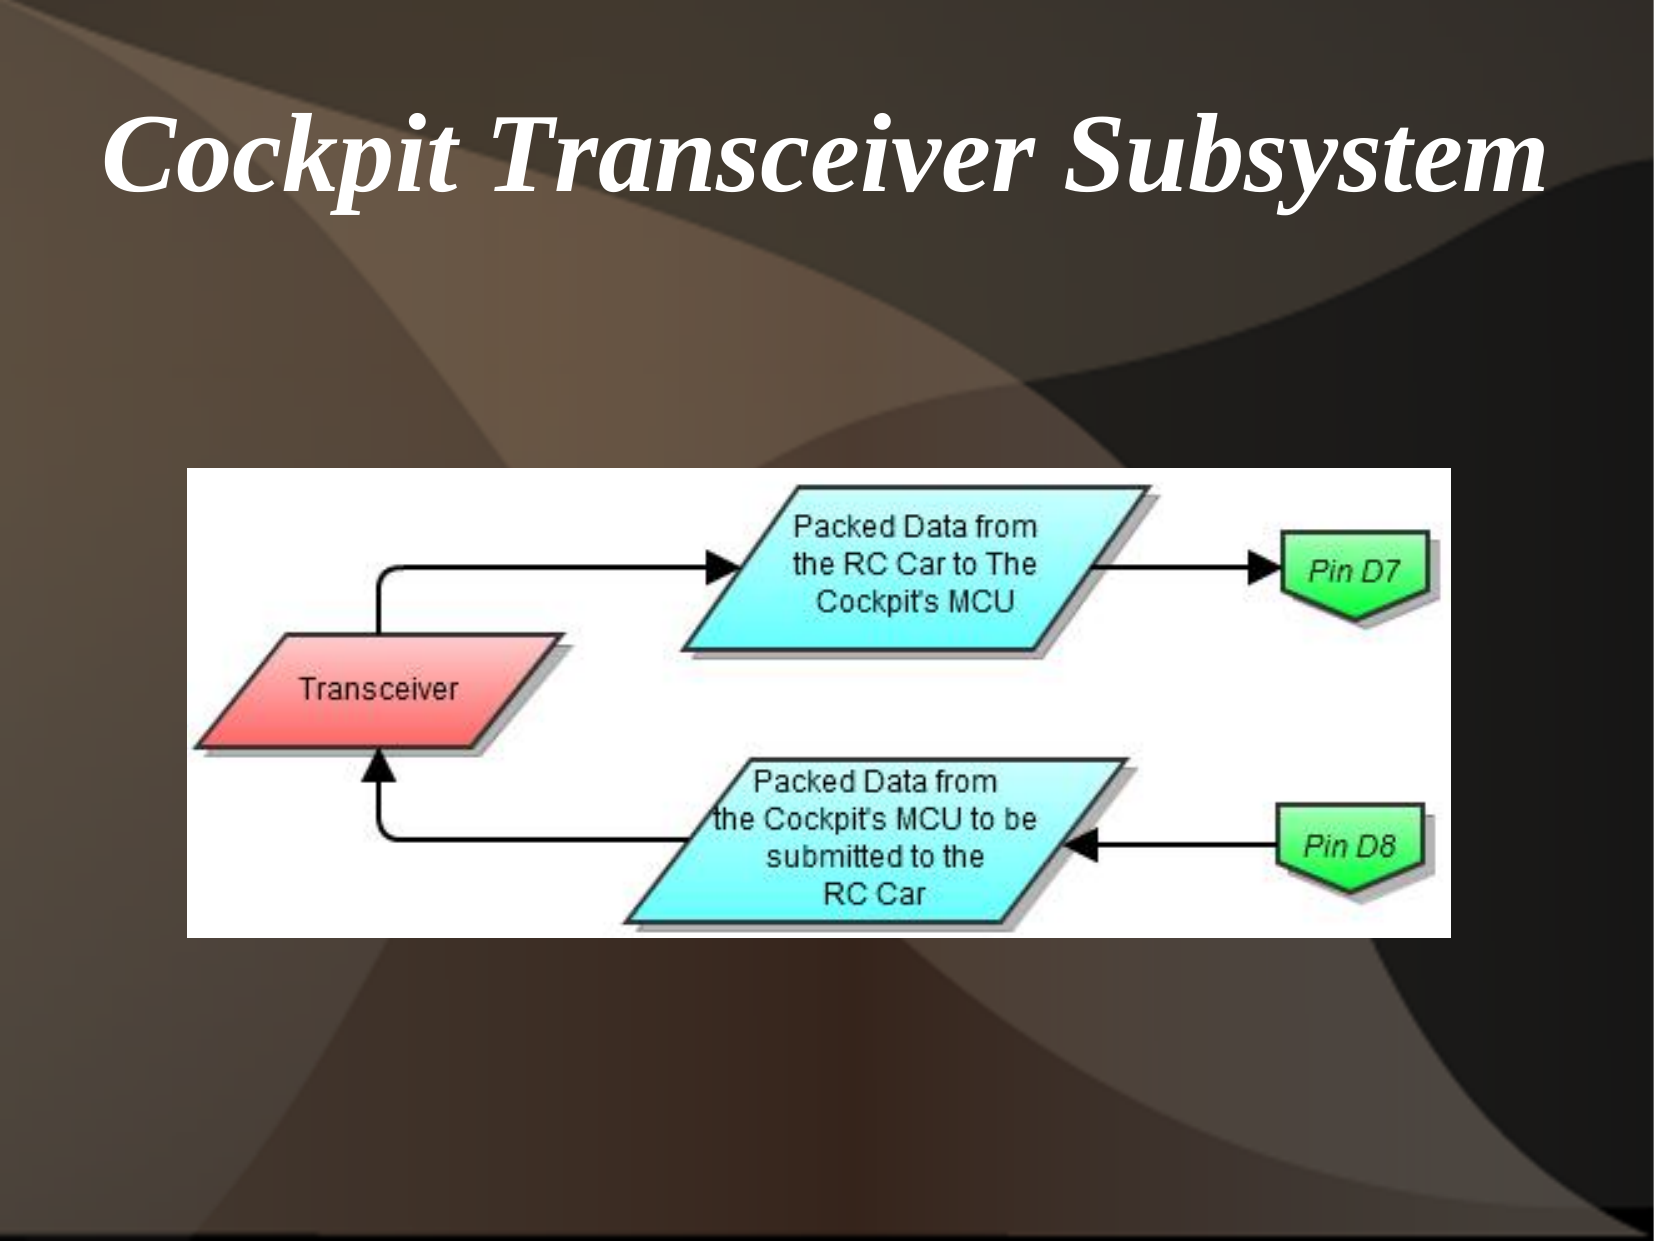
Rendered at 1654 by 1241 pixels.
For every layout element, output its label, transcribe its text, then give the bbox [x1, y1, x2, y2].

picture [0, 0, 1654, 1241]
title Cockpit Transceiver Subsystem [82, 49, 1571, 257]
list [82, 290, 1571, 1109]
